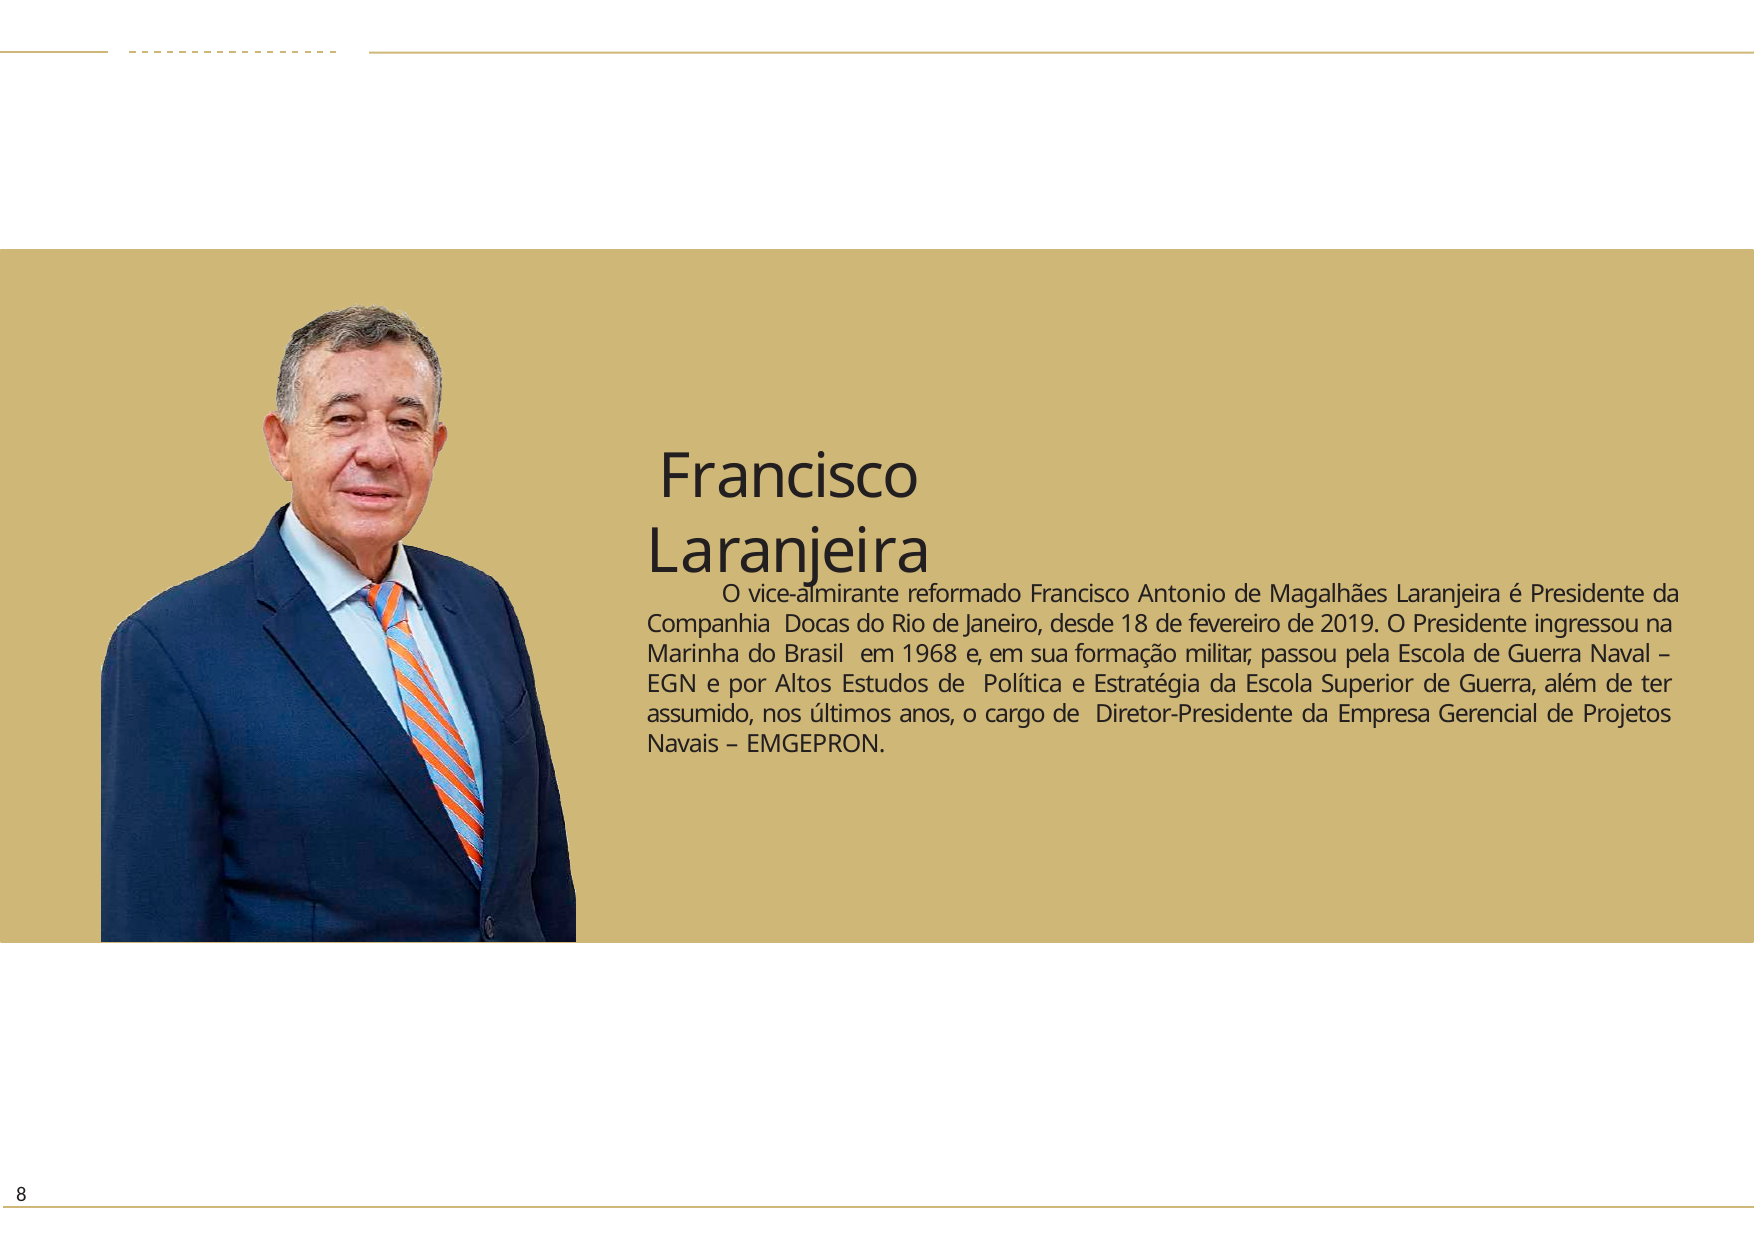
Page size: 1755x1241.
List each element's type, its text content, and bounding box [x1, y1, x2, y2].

text_box [2, 251, 1752, 941]
picture [101, 299, 576, 942]
title Francisco Laranjeira [644, 432, 1156, 513]
text_box 8 [13, 1178, 29, 1206]
text_box O vice-almirante reformado Francisco Antonio de Magalhães Laranjeira é Presidente da Companhia Docas do Rio de Janeiro, desde 18 de fevereiro de 2019. O Presidente ingressou na Marinha do Brasil em 1968 e, em sua formação militar, passou pela Escola de Guerra Naval – EGN e por Altos Estudos de Política e Estratégia da Escola Superior de Guerra, além de ter assumido, nos últimos anos, o cargo de Diretor-Presidente da Empresa Gerencial de Projetos Navais – EMGEPRON. [644, 575, 1682, 730]
